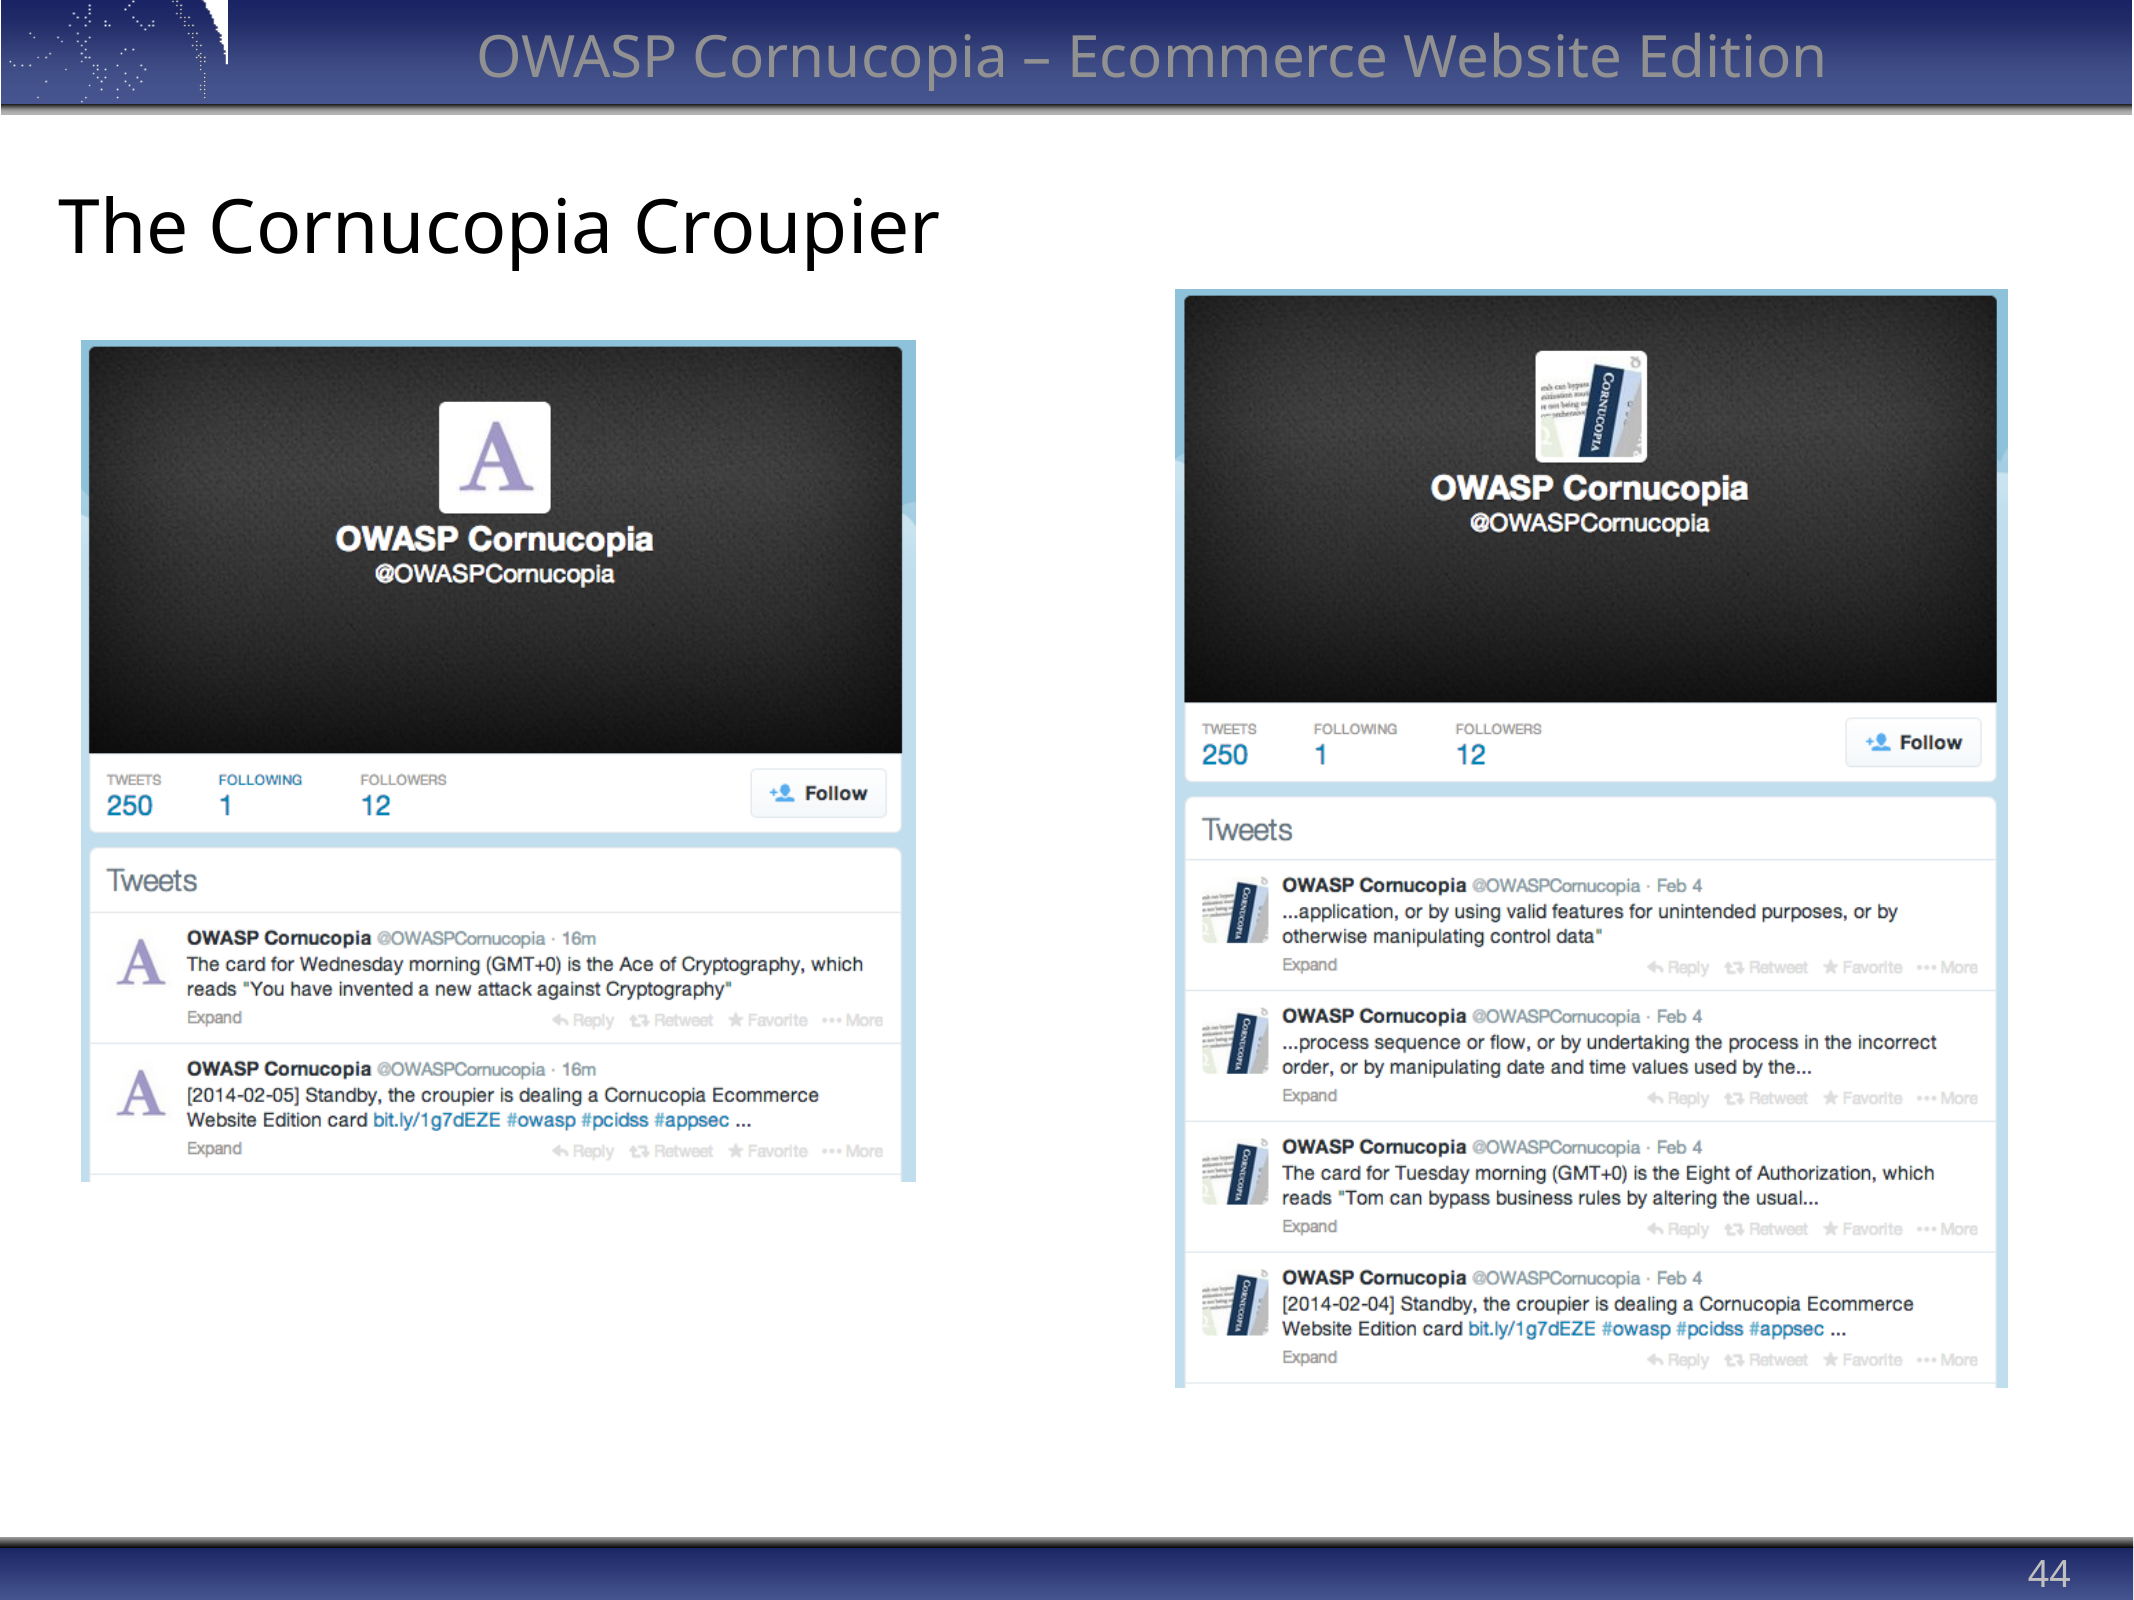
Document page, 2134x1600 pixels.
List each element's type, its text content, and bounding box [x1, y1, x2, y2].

picture [1175, 289, 2008, 1388]
title The Cornucopia Croupier [58, 124, 2126, 325]
picture [81, 340, 916, 1182]
